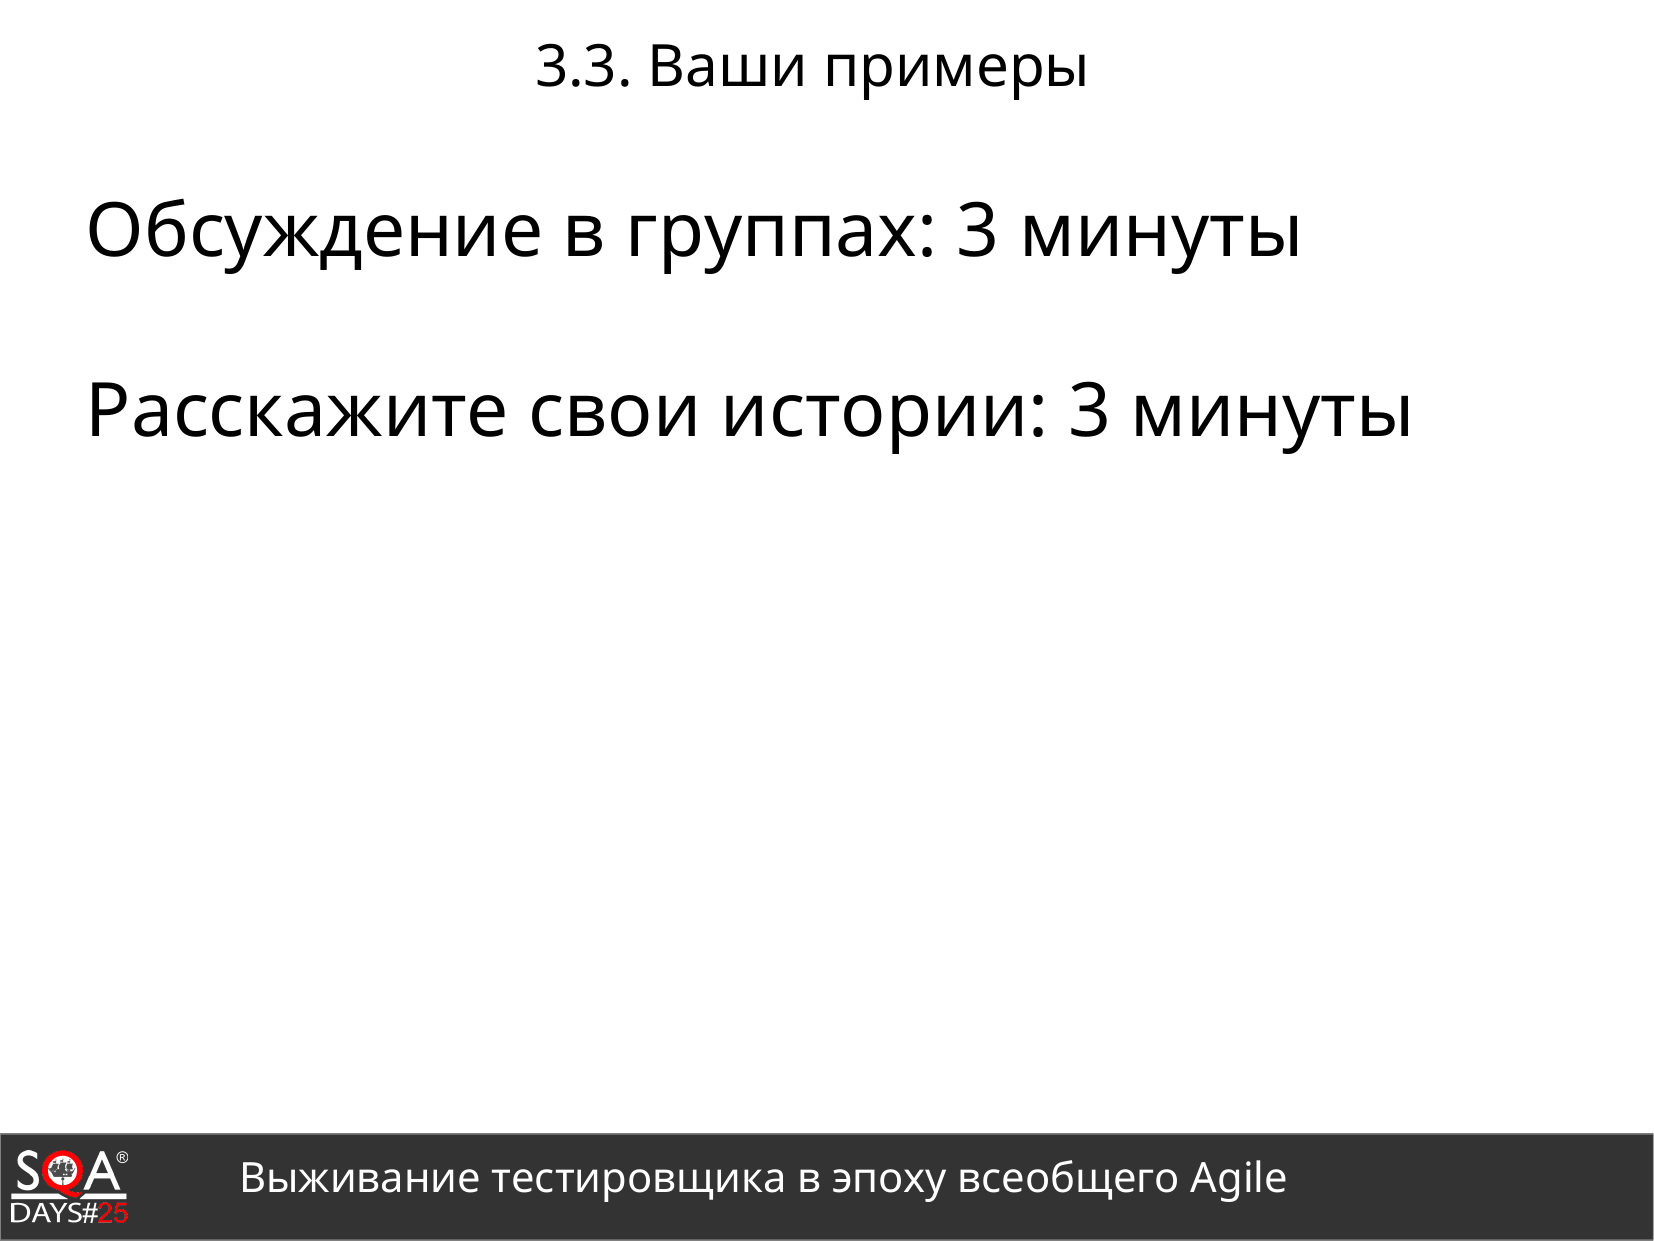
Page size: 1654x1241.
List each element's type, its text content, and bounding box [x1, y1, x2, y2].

text_box Выживание тестировщика в эпоху всеобщего Agile [224, 1145, 1607, 1229]
text_box [0, 1133, 1654, 1241]
text_box 3.3. Ваши примеры [520, 21, 1134, 107]
text_box Обсуждение в группах: 3 минуты Расскажите свои истории: 3 минуты [70, 174, 1548, 567]
picture [11, 1150, 128, 1223]
